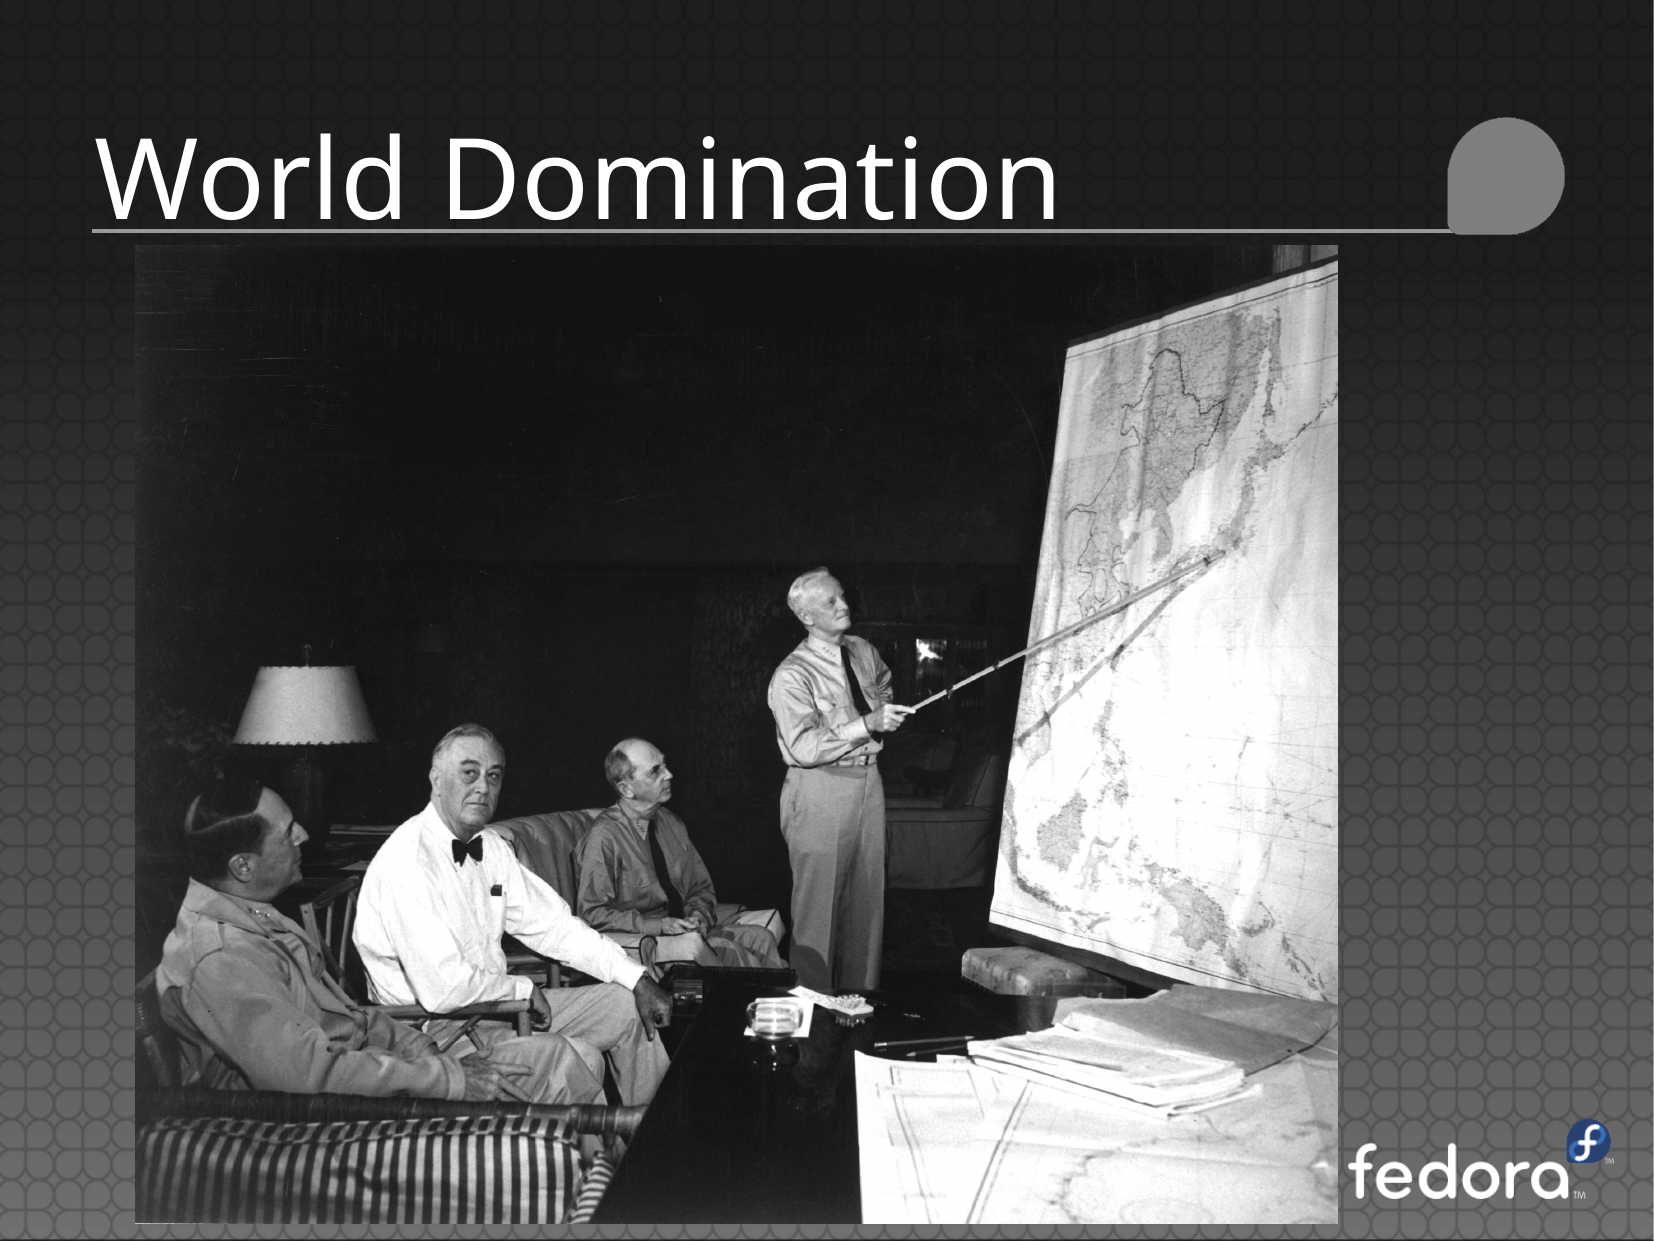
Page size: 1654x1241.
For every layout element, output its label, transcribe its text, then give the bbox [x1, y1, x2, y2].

picture [0, 0, 1654, 1241]
title World Domination [94, 100, 1426, 251]
